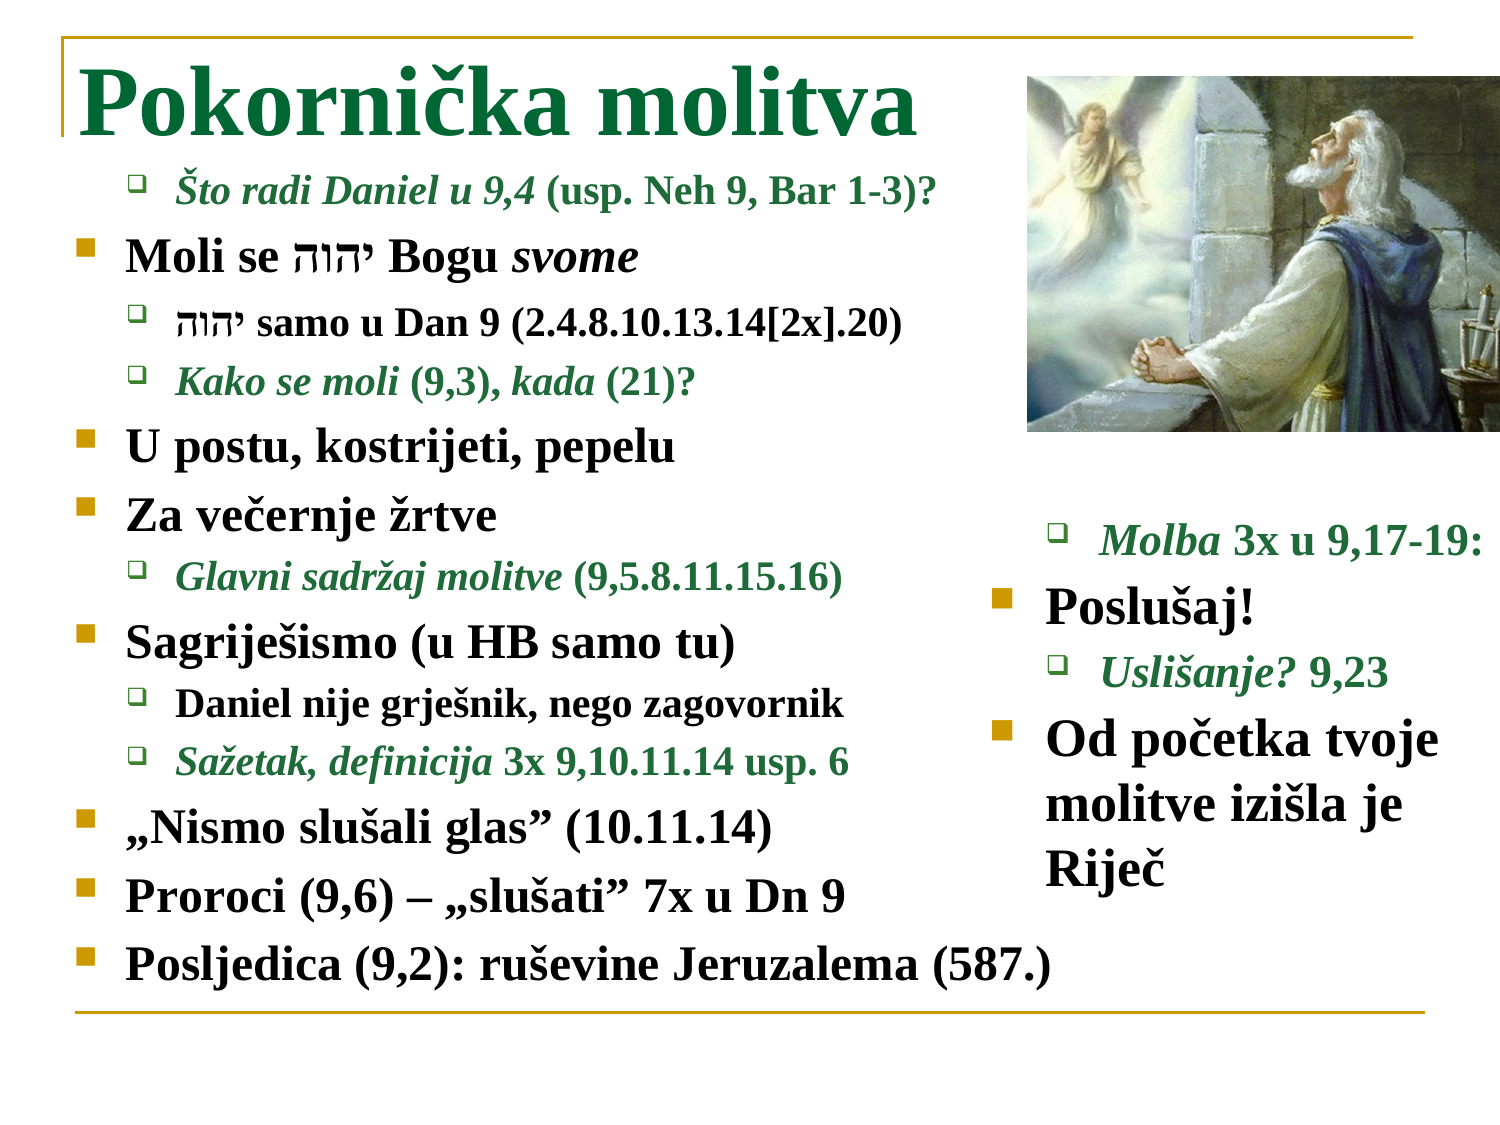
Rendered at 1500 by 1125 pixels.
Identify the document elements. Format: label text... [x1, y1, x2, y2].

list Molba 3x u 9,17-19: Poslušaj! Uslišanje? 9,23 Od početka tvoje molitve izišla je Riječ [974, 501, 1500, 916]
title Pokornička molitva [63, 27, 1414, 147]
list Što radi Daniel u 9,4 (usp. Neh 9, Bar 1-3)? Moli se יהוה Bogu svome יהוה samo u Dan 9 (2.4.8.10.13.14[2x].20) Kako se moli (9,3), kada (21)? U postu, kostrijeti, pepelu Za večernje žrtve Glavni sadržaj molitve (9,5.8.11.15.16) Sagriješismo (u HB samo tu) Daniel nije grješnik, nego zagovornik Sažetak, definicija 3x 9,10.11.14 usp. 6 „Nismo slušali glas” (10.11.14) Proroci (9,6) – „slušati” 7x u Dn 9 Posljedica (9,2): ruševine Jeruzalema (587.) [59, 147, 1182, 1006]
picture [1027, 76, 1500, 432]
